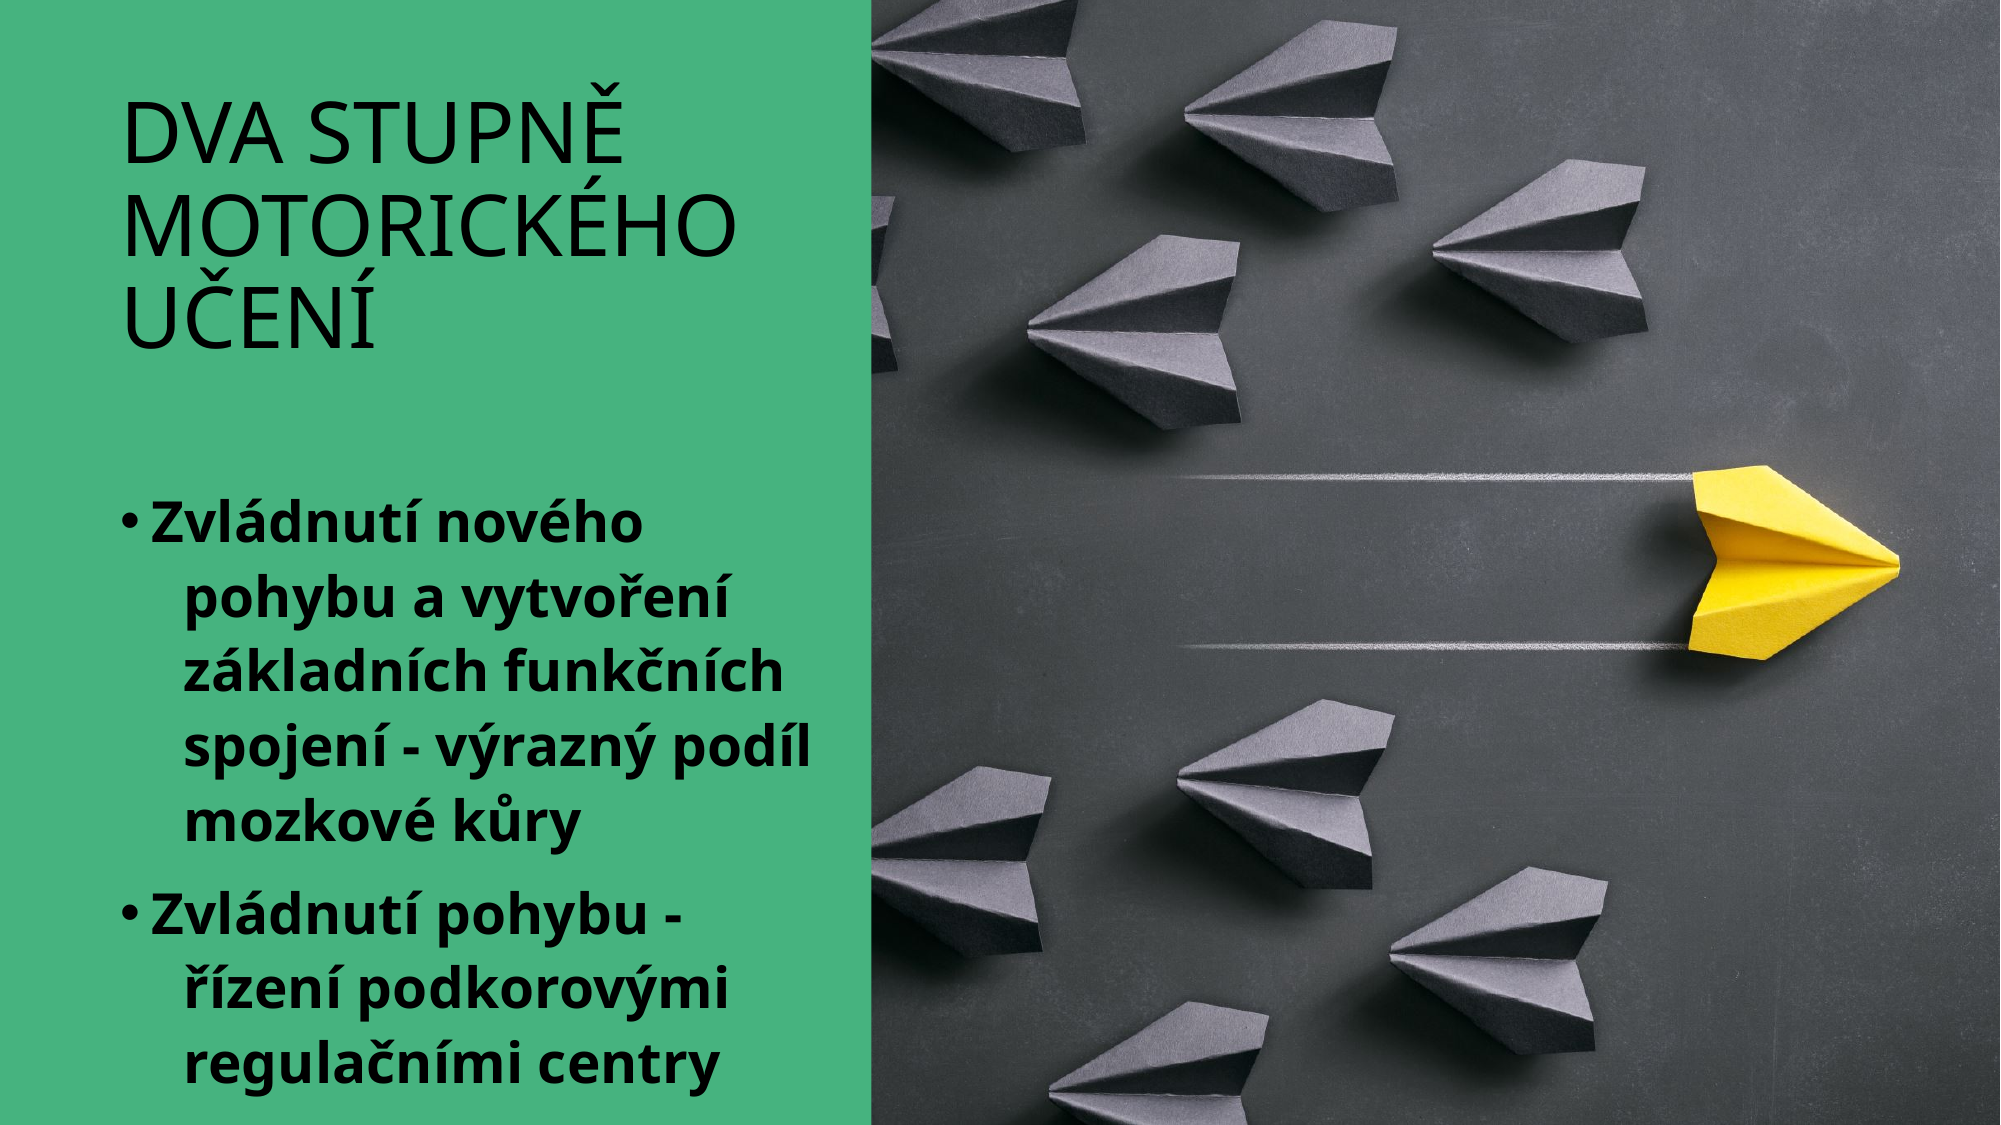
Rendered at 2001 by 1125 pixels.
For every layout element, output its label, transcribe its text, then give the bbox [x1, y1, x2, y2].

text_box [0, 0, 871, 1125]
picture [871, 0, 2000, 1125]
title DVA STUPNĚ MOTORICKÉHO UČENÍ [105, 53, 822, 375]
list Zvládnutí nového pohybu a vytvoření základních funkčních spojení - výrazný podíl mozkové kůry Zvládnutí pohybu - řízení podkorovými regulačními centry [105, 471, 839, 1111]
